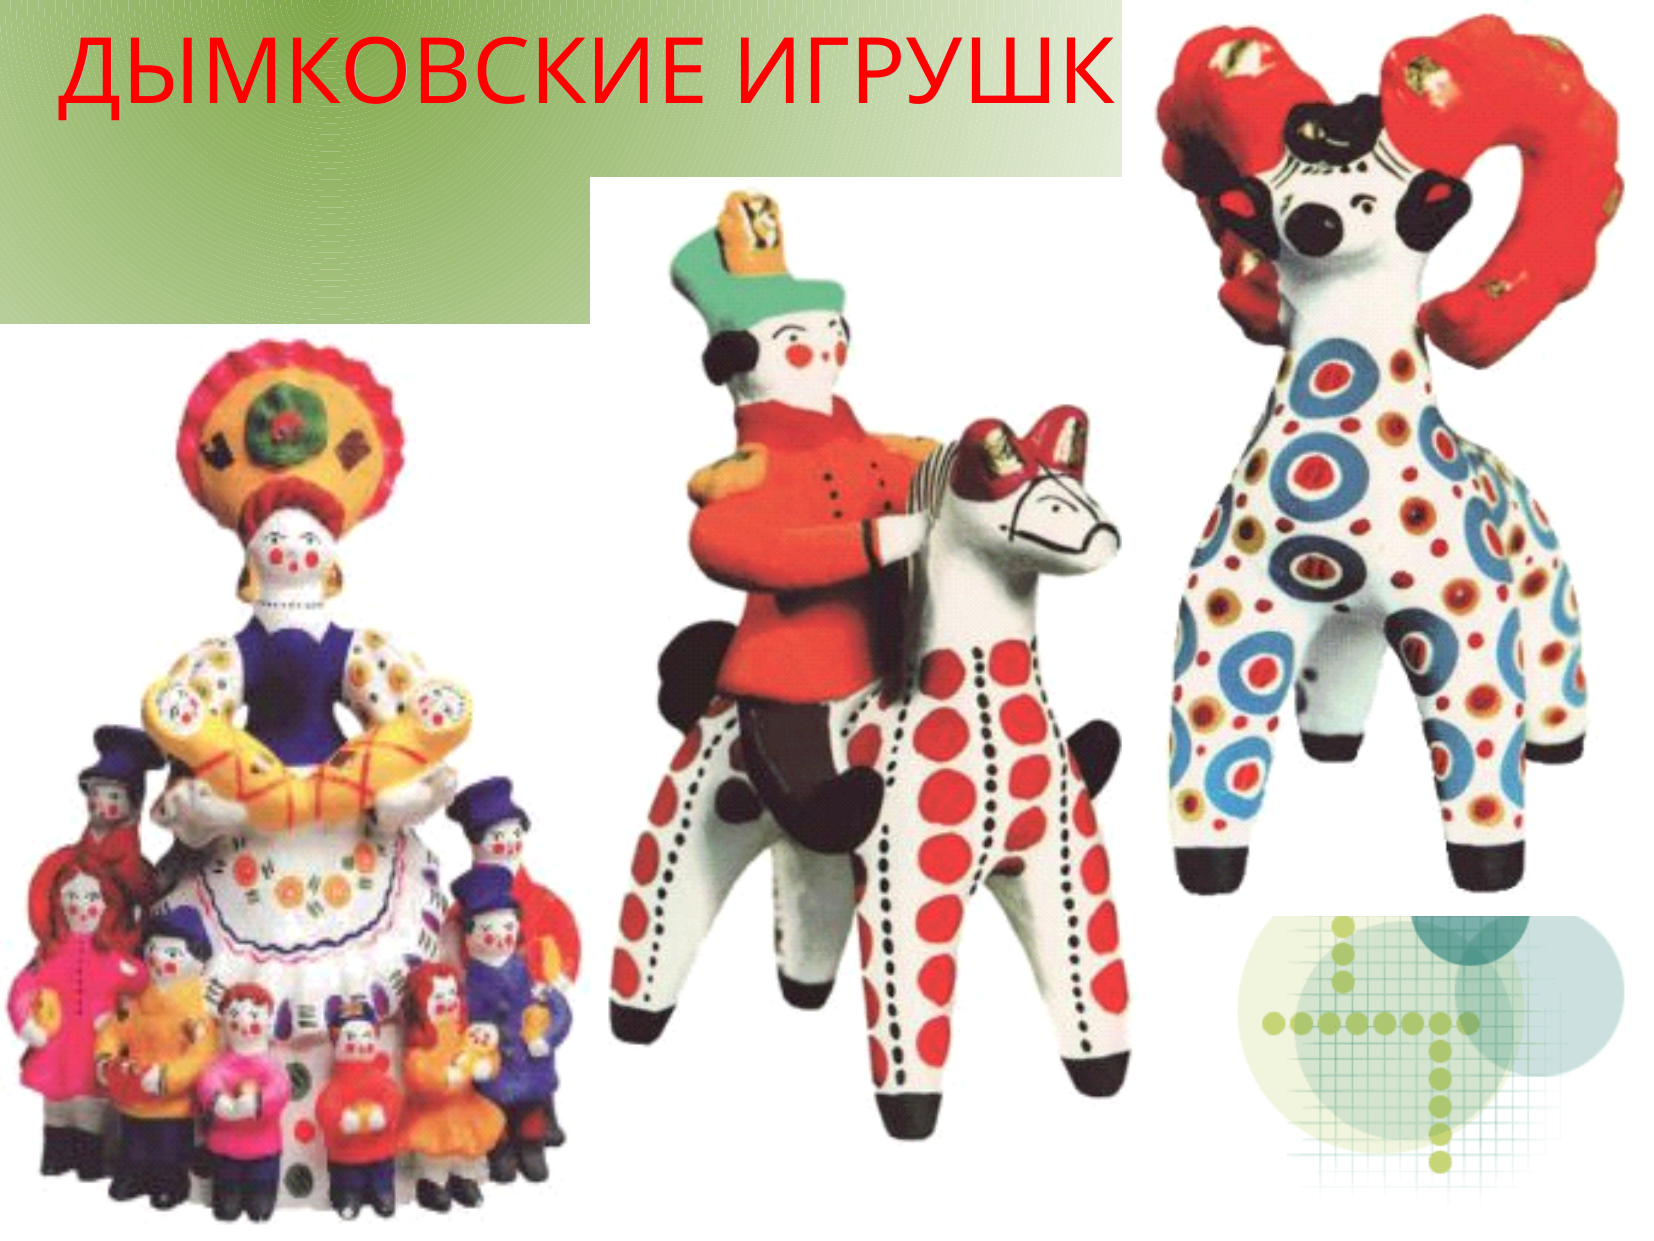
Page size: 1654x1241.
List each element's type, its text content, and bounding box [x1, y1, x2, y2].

title ДЫМКОВСКИЕ ИГРУШКИ [59, 0, 1122, 195]
picture [0, 0, 1654, 1241]
